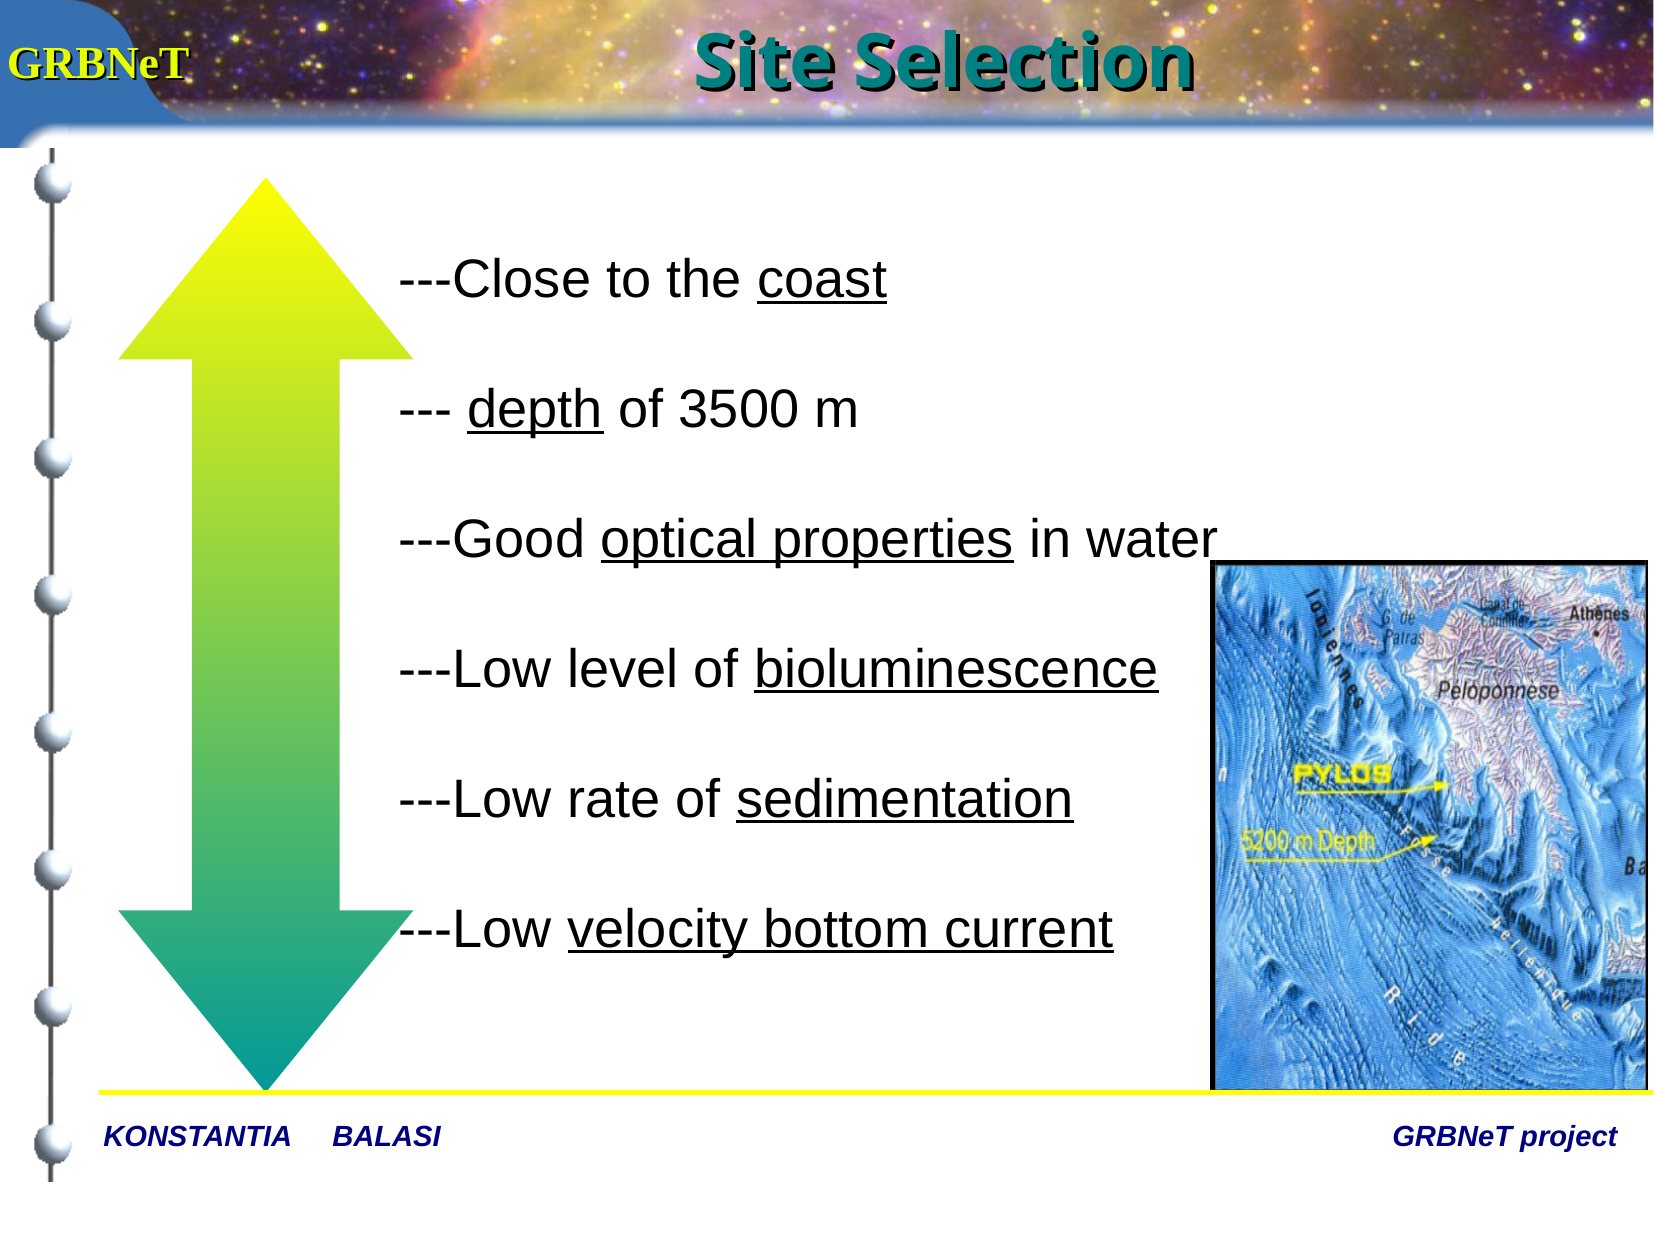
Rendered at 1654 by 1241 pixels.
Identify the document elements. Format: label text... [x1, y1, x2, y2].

text_box [118, 177, 414, 1090]
text_box Site Selection [296, 0, 1654, 119]
text_box KONSTANTIA BALASI GRBNeT project [88, 1110, 1654, 1161]
title GRBNeT [0, 0, 296, 131]
picture [1210, 560, 1648, 1090]
picture [0, 119, 1654, 1182]
text_box ---Close to the coast --- depth of 3500 m ---Good optical properties in water ---Low level of bioluminescence ---Low rate of sedimentation ---Low velocity bottom current [383, 236, 1595, 776]
